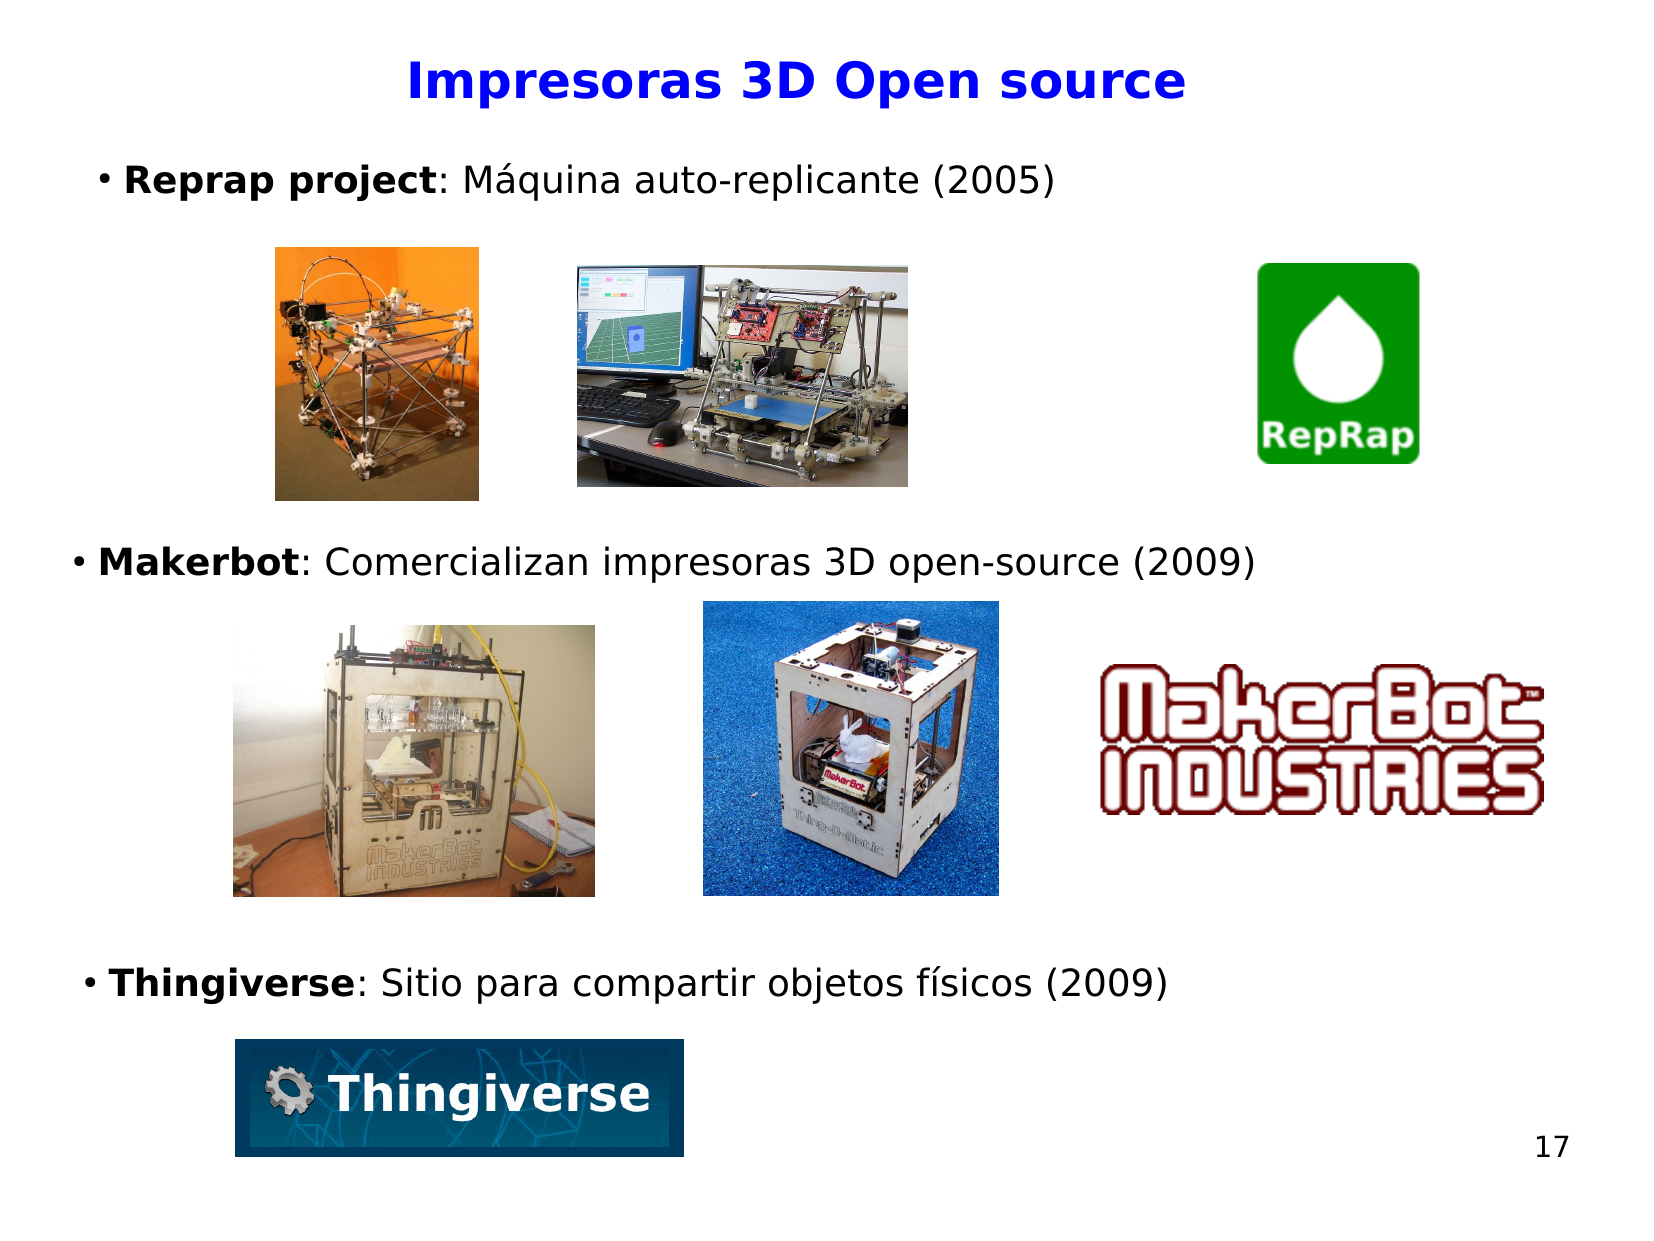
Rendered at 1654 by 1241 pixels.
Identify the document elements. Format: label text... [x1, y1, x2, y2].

picture [703, 601, 999, 897]
text_box Makerbot: Comercializan impresoras 3D open-source (2009) [57, 533, 1402, 597]
picture [577, 265, 908, 488]
text_box Reprap project: Máquina auto-replicante (2005) [83, 151, 1255, 229]
picture [1099, 664, 1544, 815]
picture [235, 1039, 684, 1157]
picture [275, 247, 479, 501]
text_box Thingiverse: Sitio para compartir objetos físicos (2009) [68, 954, 1505, 1013]
picture [233, 625, 595, 897]
text_box Impresoras 3D Open source [391, 44, 1203, 118]
picture [1239, 263, 1440, 464]
